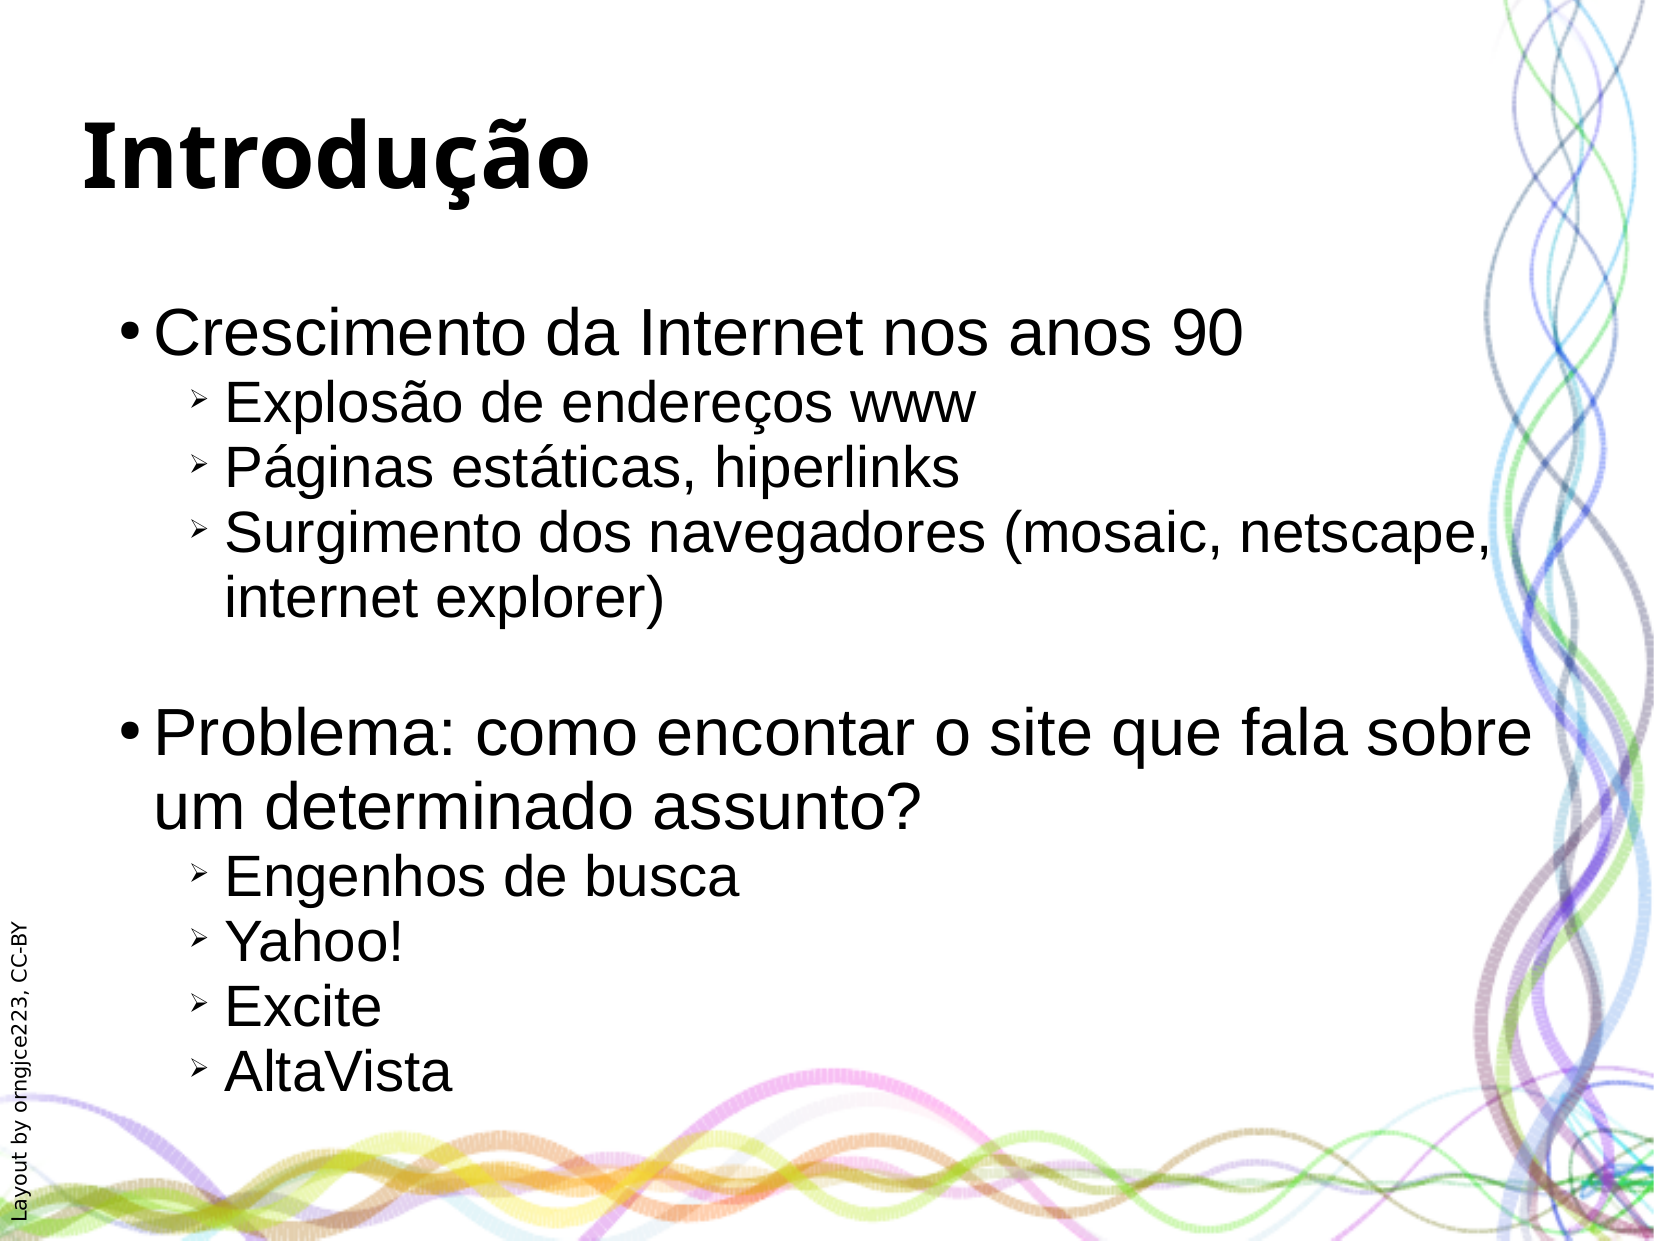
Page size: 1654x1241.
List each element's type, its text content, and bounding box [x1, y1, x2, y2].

subtitle Crescimento da Internet nos anos 90 Explosão de endereços www Páginas estáticas, hiperlinks Surgimento dos navegadores (mosaic, netscape, internet explorer) Problema: como encontar o site que fala sobre um determinado assunto? Engenhos de busca Yahoo! Excite AltaVista [82, 290, 1571, 1109]
title Introdução [82, 49, 1571, 257]
picture [0, 0, 1654, 1241]
